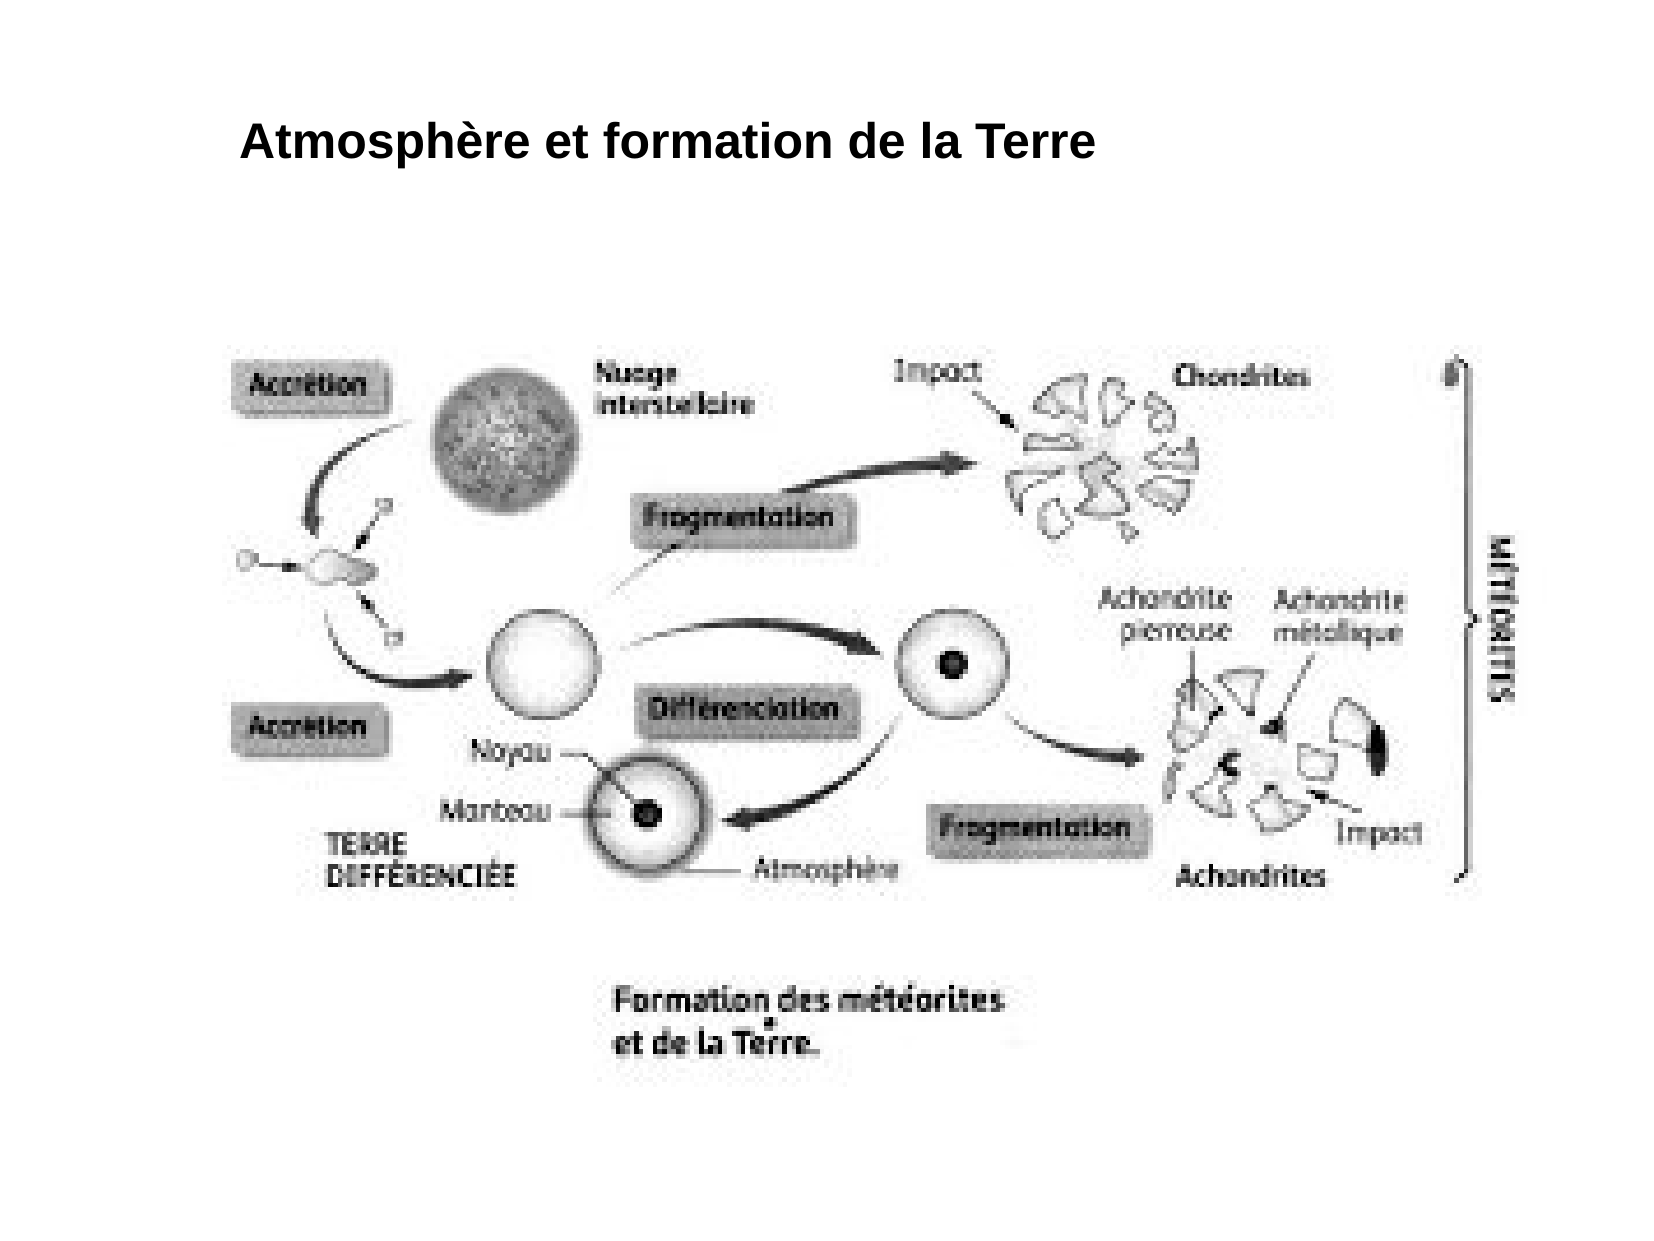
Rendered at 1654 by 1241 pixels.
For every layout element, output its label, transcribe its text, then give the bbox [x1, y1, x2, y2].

picture [0, 271, 1654, 1087]
text_box Atmosphère et formation de la Terre [224, 106, 1113, 179]
